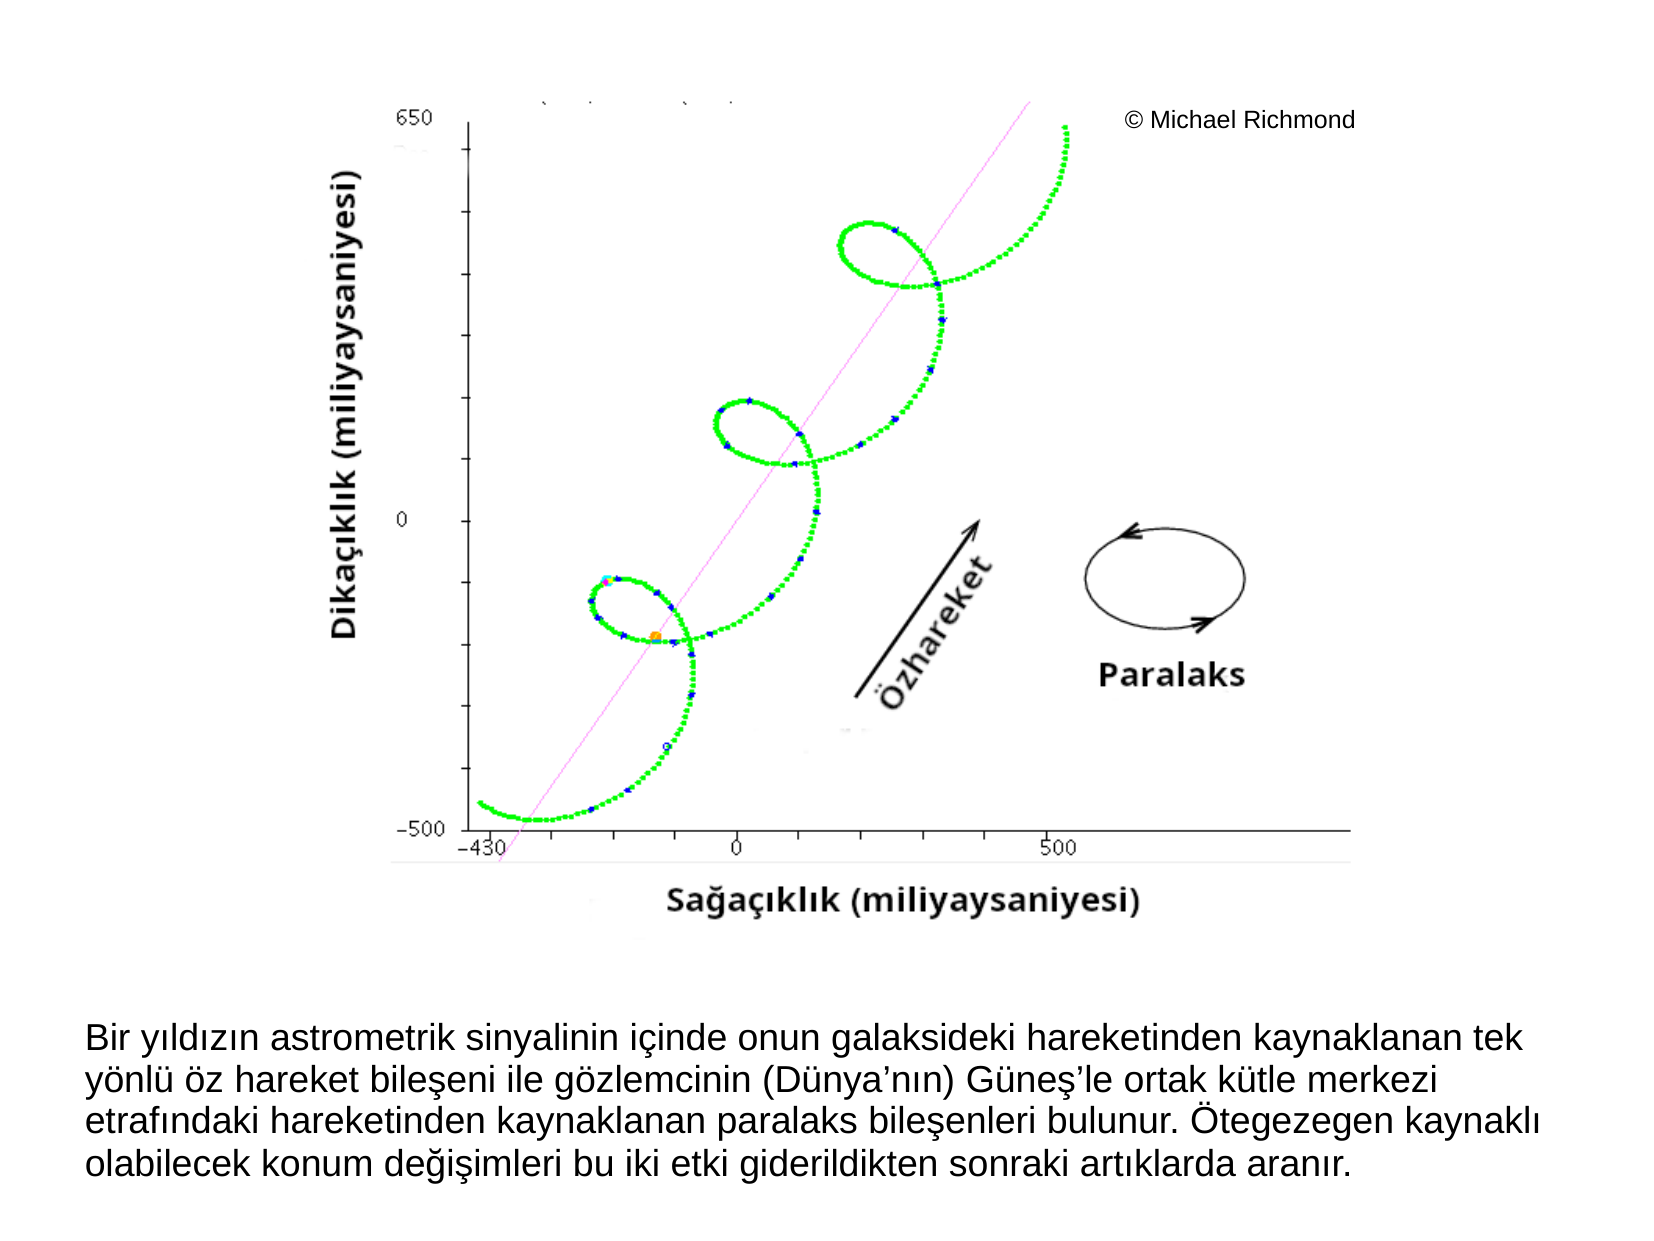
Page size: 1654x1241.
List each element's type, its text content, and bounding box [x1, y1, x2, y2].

text_box Bir yıldızın astrometrik sinyalinin içinde onun galaksideki hareketinden kaynaklanan tek yönlü öz hareket bileşeni ile gözlemcinin (Dünya’nın) Güneş’le ortak kütle merkezi etrafındaki hareketinden kaynaklanan paralaks bileşenleri bulunur. Ötegezegen kaynaklı olabilecek konum değişimleri bu iki etki giderildikten sonraki artıklarda aranır. [70, 1008, 1636, 1200]
picture [288, 80, 1401, 943]
text_box © Michael Richmond [995, 98, 1371, 156]
